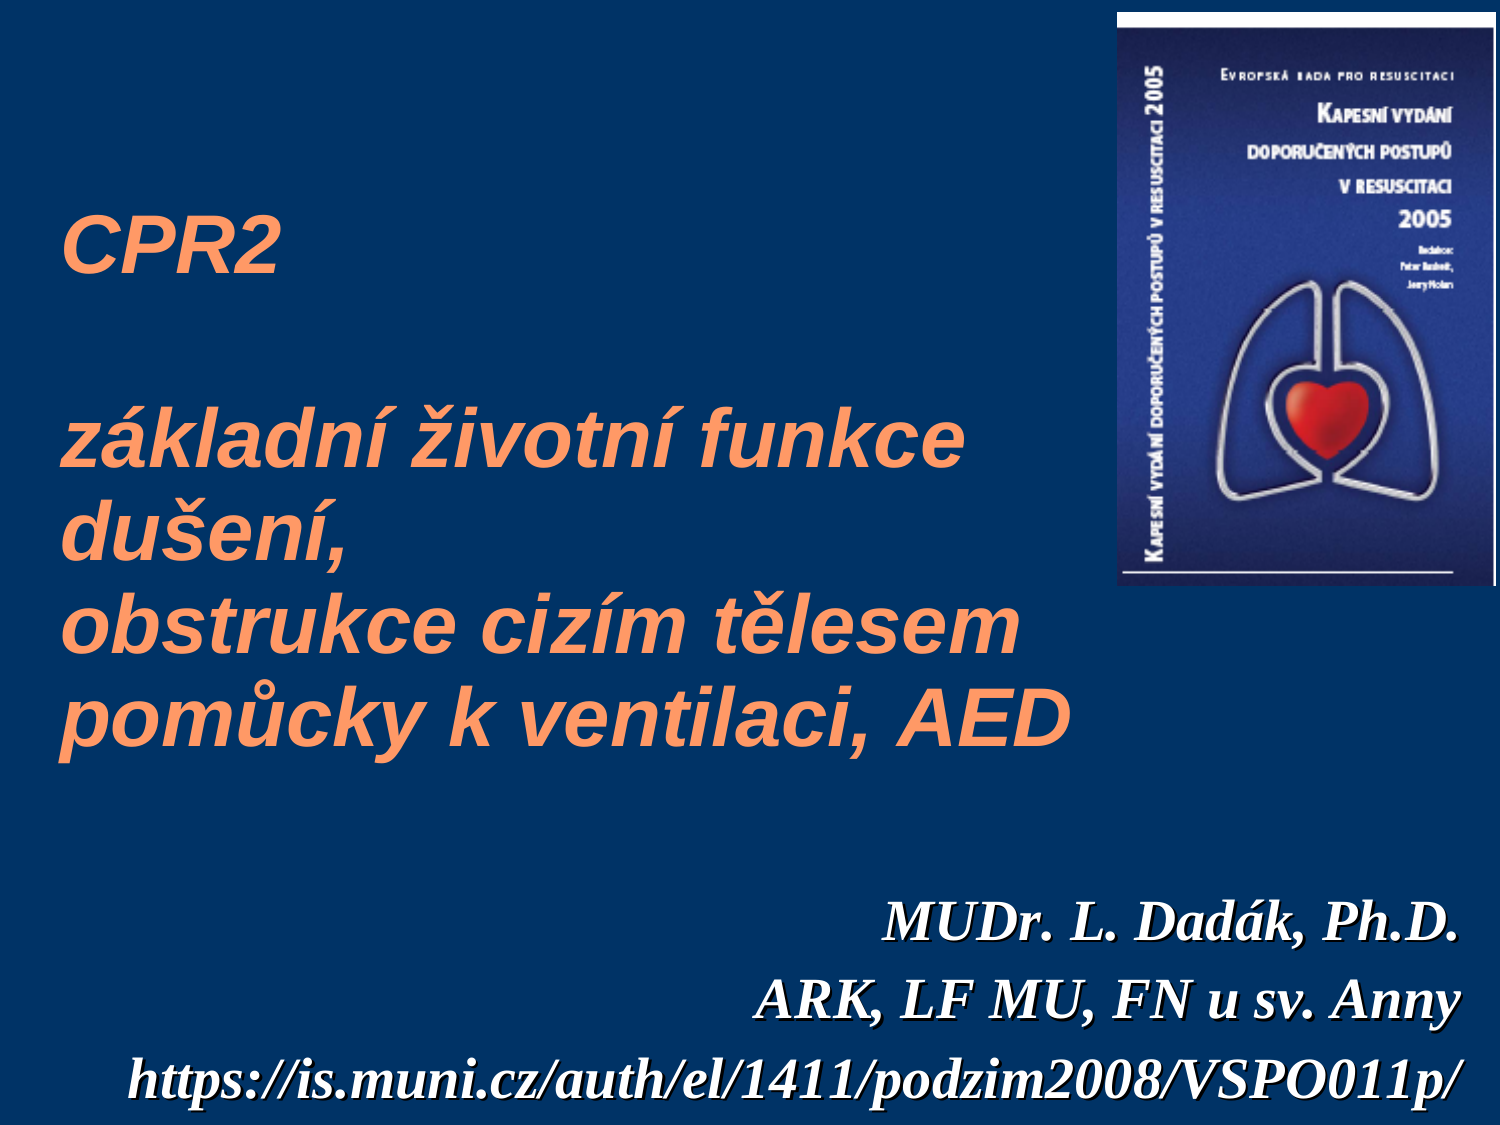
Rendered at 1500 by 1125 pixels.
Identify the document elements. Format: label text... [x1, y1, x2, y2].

title CPR2 základní životní funkce dušení, obstrukce cizím tělesem pomůcky k ventilaci, AED [45, 169, 1172, 794]
picture [1117, 12, 1500, 591]
subtitle MUDr. L. Dadák, Ph.D. ARK, LF MU, FN u sv. Anny https://is.muni.cz/auth/el/1411/podzim2008/VSPO011p/ [0, 883, 1477, 1125]
